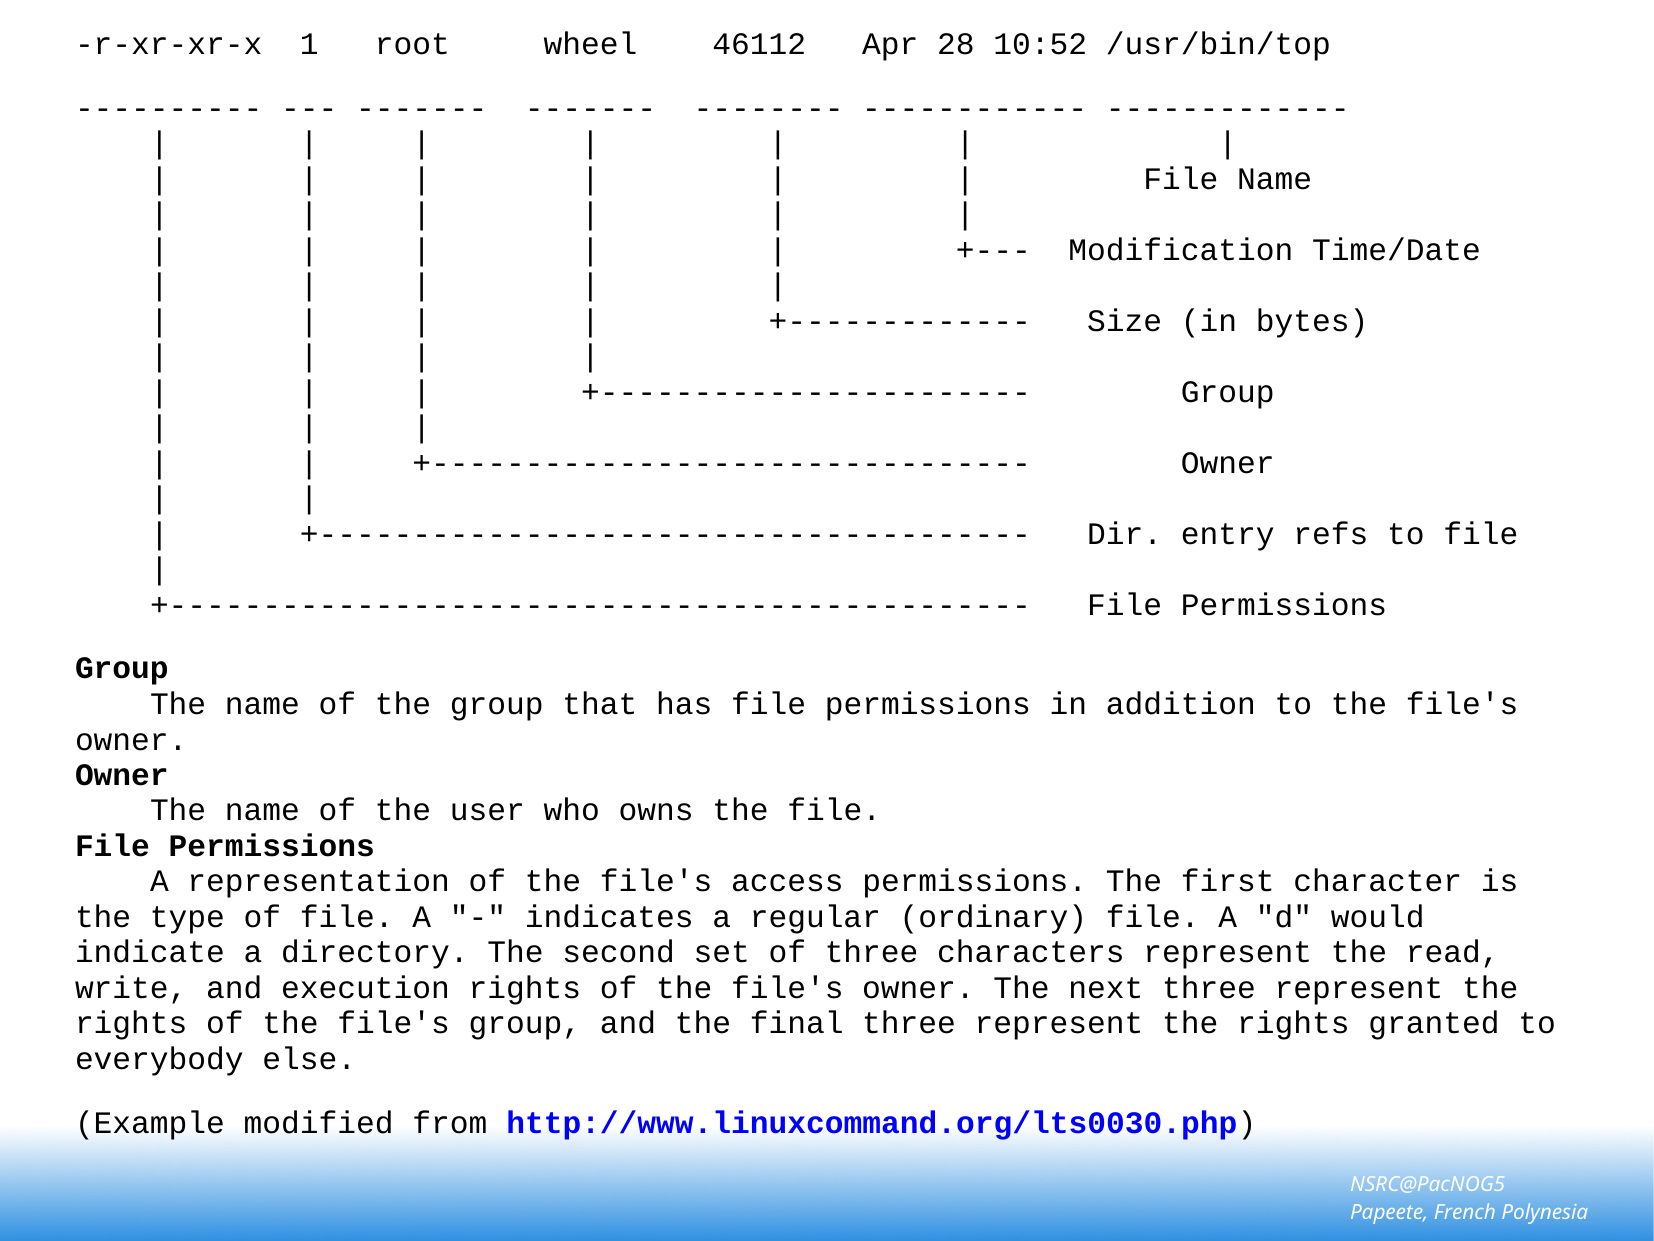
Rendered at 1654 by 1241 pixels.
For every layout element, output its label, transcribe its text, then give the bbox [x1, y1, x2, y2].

picture [0, 1124, 1654, 1241]
text_box -r-xr-xr-x 1 root wheel 46112 Apr 28 10:52 /usr/bin/top ---------- --- ------- ------- -------- ------------ ------------- | | | | | | | | | | | | | File Name | | | | | | | | | | | +--- Modification Time/Date | | | | | | | | | +------------- Size (in bytes) | | | | | | | +----------------------- Group | | | | | +-------------------------------- Owner | | | +-------------------------------------- Dir. entry refs to file | +---------------------------------------------- File Permissions Group The name of the group that has file permissions in addition to the file's owner. Owner The name of the user who owns the file. File Permissions A representation of the file's access permissions. The first character is the type of file. A "-" indicates a regular (ordinary) file. A "d" would indicate a directory. The second set of three characters represent the read, write, and execution rights of the file's owner. The next three represent the rights of the file's group, and the final three represent the rights granted to everybody else. (Example modified from http://www.linuxcommand.org/lts0030.php) [75, 28, 1576, 1143]
